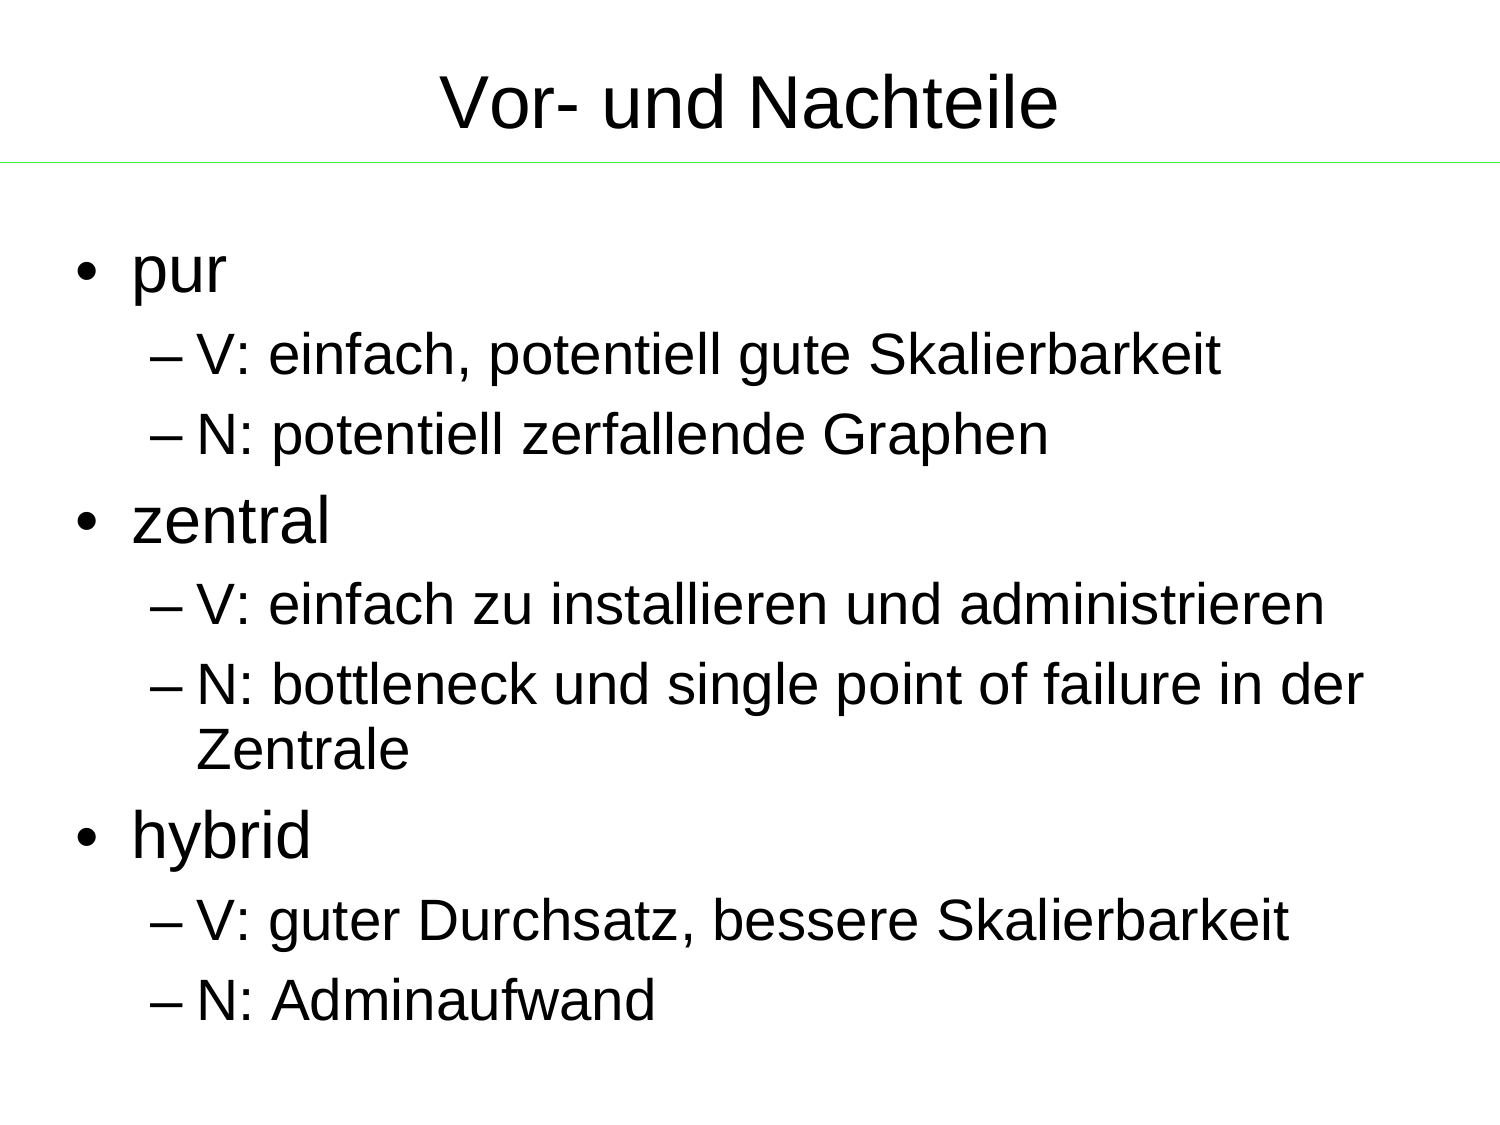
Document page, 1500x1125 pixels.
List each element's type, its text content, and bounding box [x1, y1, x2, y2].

title Vor- und Nachteile [75, 57, 1426, 148]
list pur V: einfach, potentiell gute Skalierbarkeit N: potentiell zerfallende Graphen zentral V: einfach zu installieren und administrieren N: bottleneck und single point of failure in der Zentrale hybrid V: guter Durchsatz, bessere Skalierbarkeit N: Adminaufwand [75, 232, 1426, 1031]
